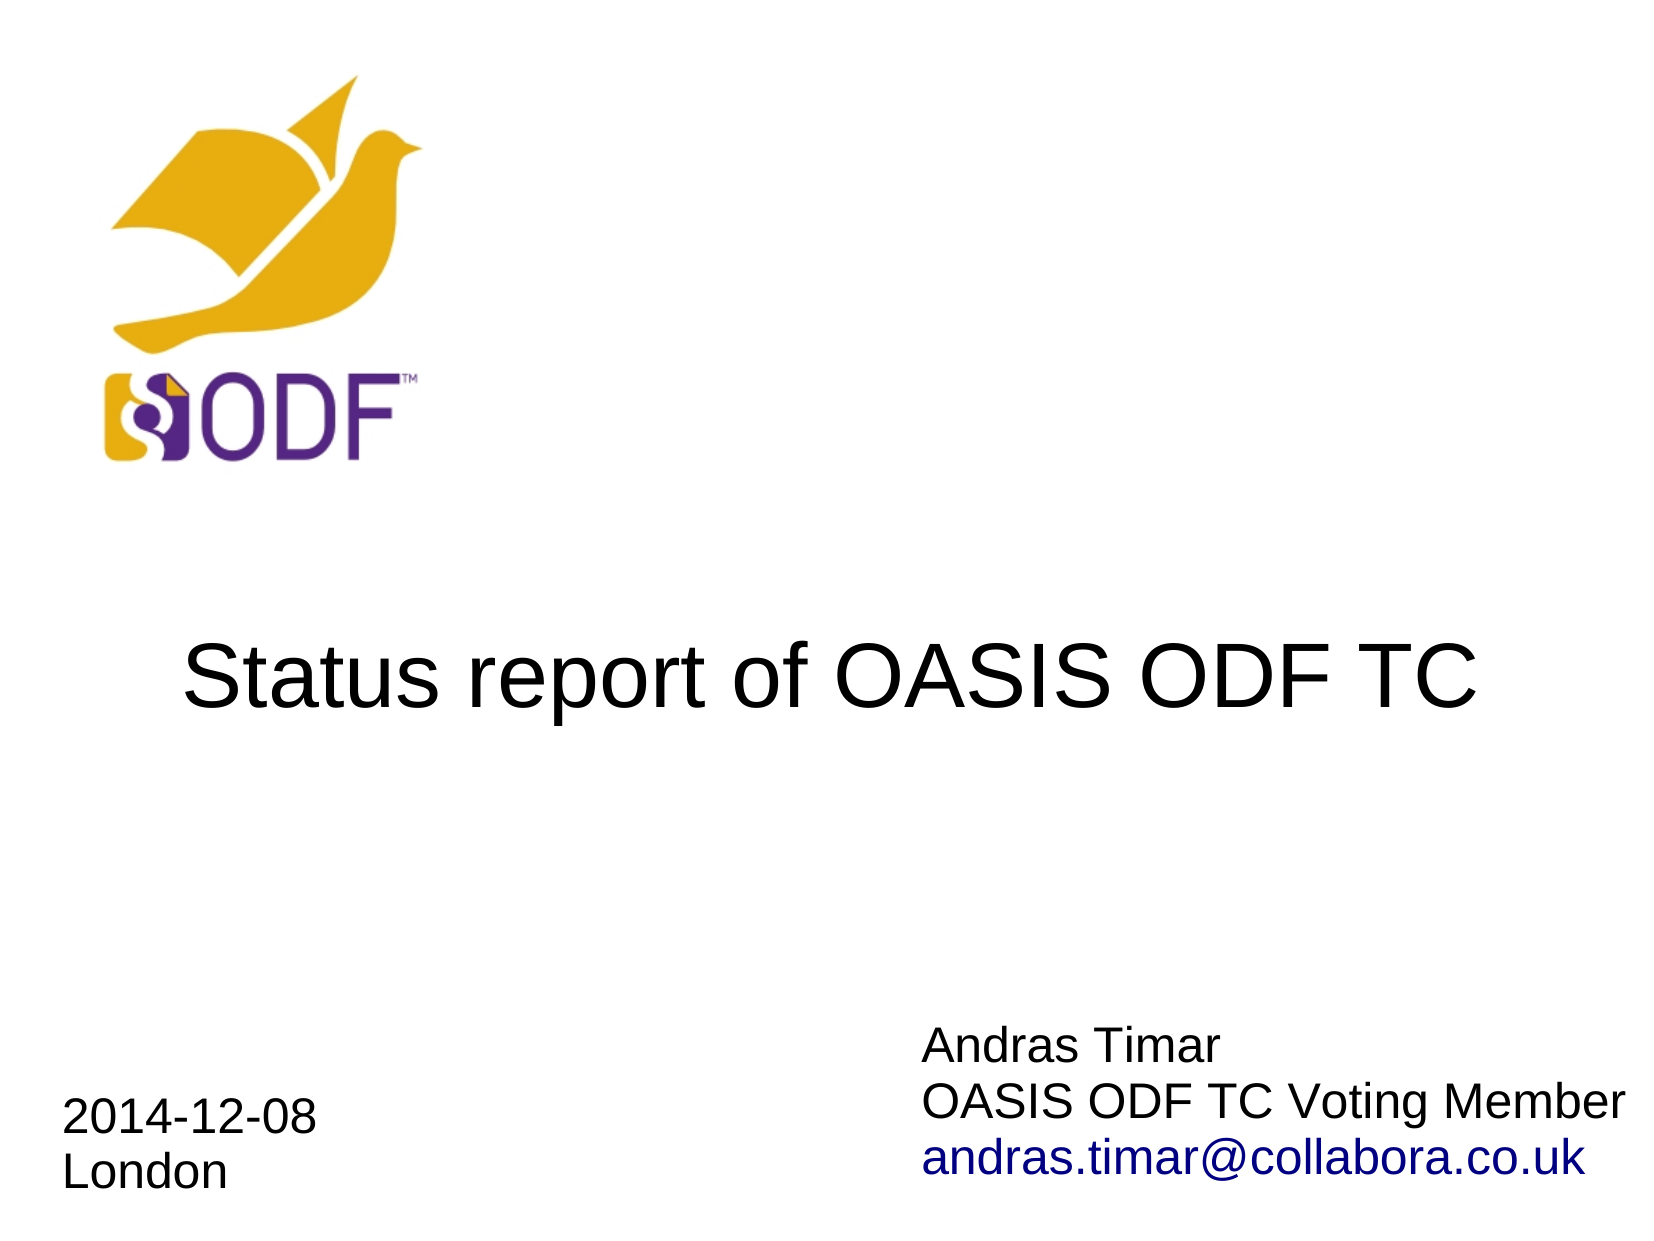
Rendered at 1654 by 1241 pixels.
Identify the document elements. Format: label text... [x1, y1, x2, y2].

picture [47, 59, 465, 477]
text_box 2014-12-08 London [47, 1080, 333, 1207]
title Status report of OASIS ODF TC [125, 572, 1538, 780]
text_box Andras Timar OASIS ODF TC Voting Member andras.timar@collabora.co.uk [921, 1017, 1628, 1241]
